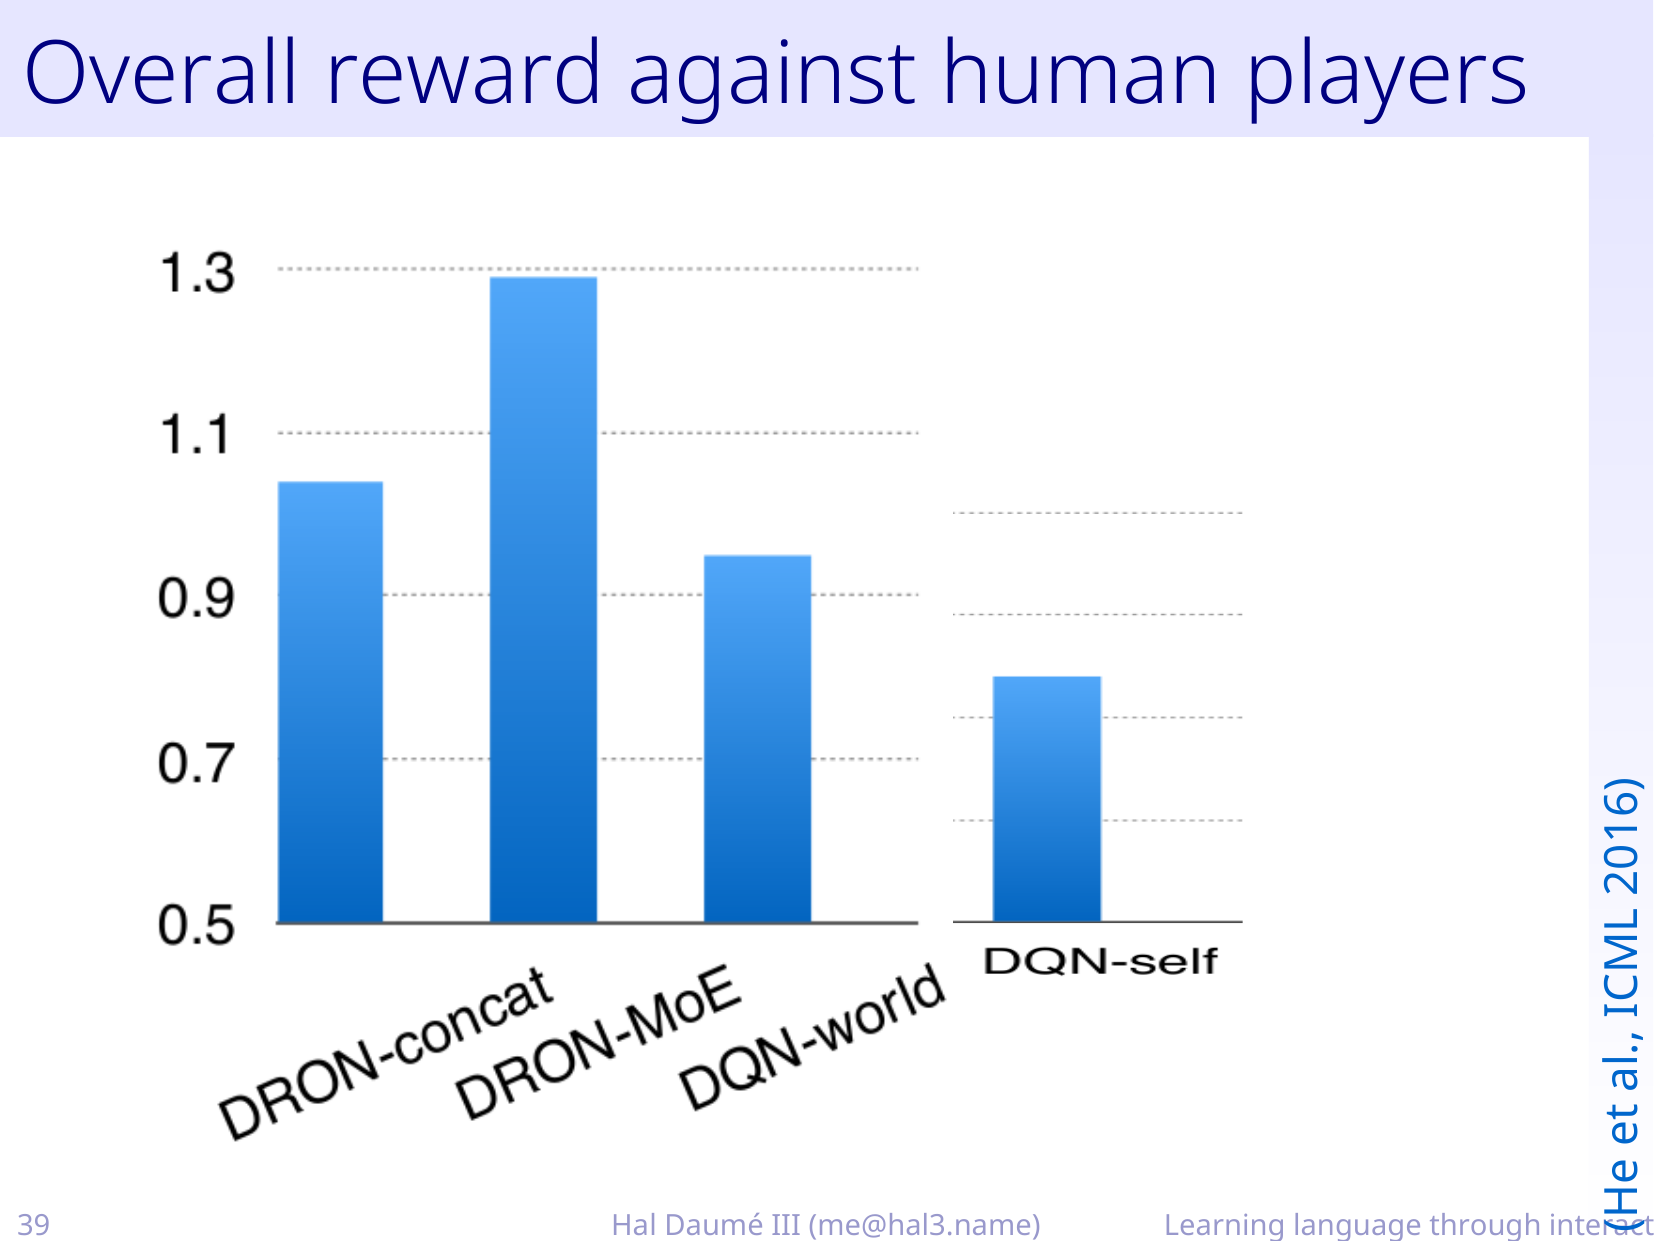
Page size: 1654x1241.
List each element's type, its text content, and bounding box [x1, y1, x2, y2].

title Overall reward against human players [22, 8, 1639, 131]
picture [122, 209, 1243, 1176]
text_box (He et al., ICML 2016) [1585, 688, 1649, 1236]
